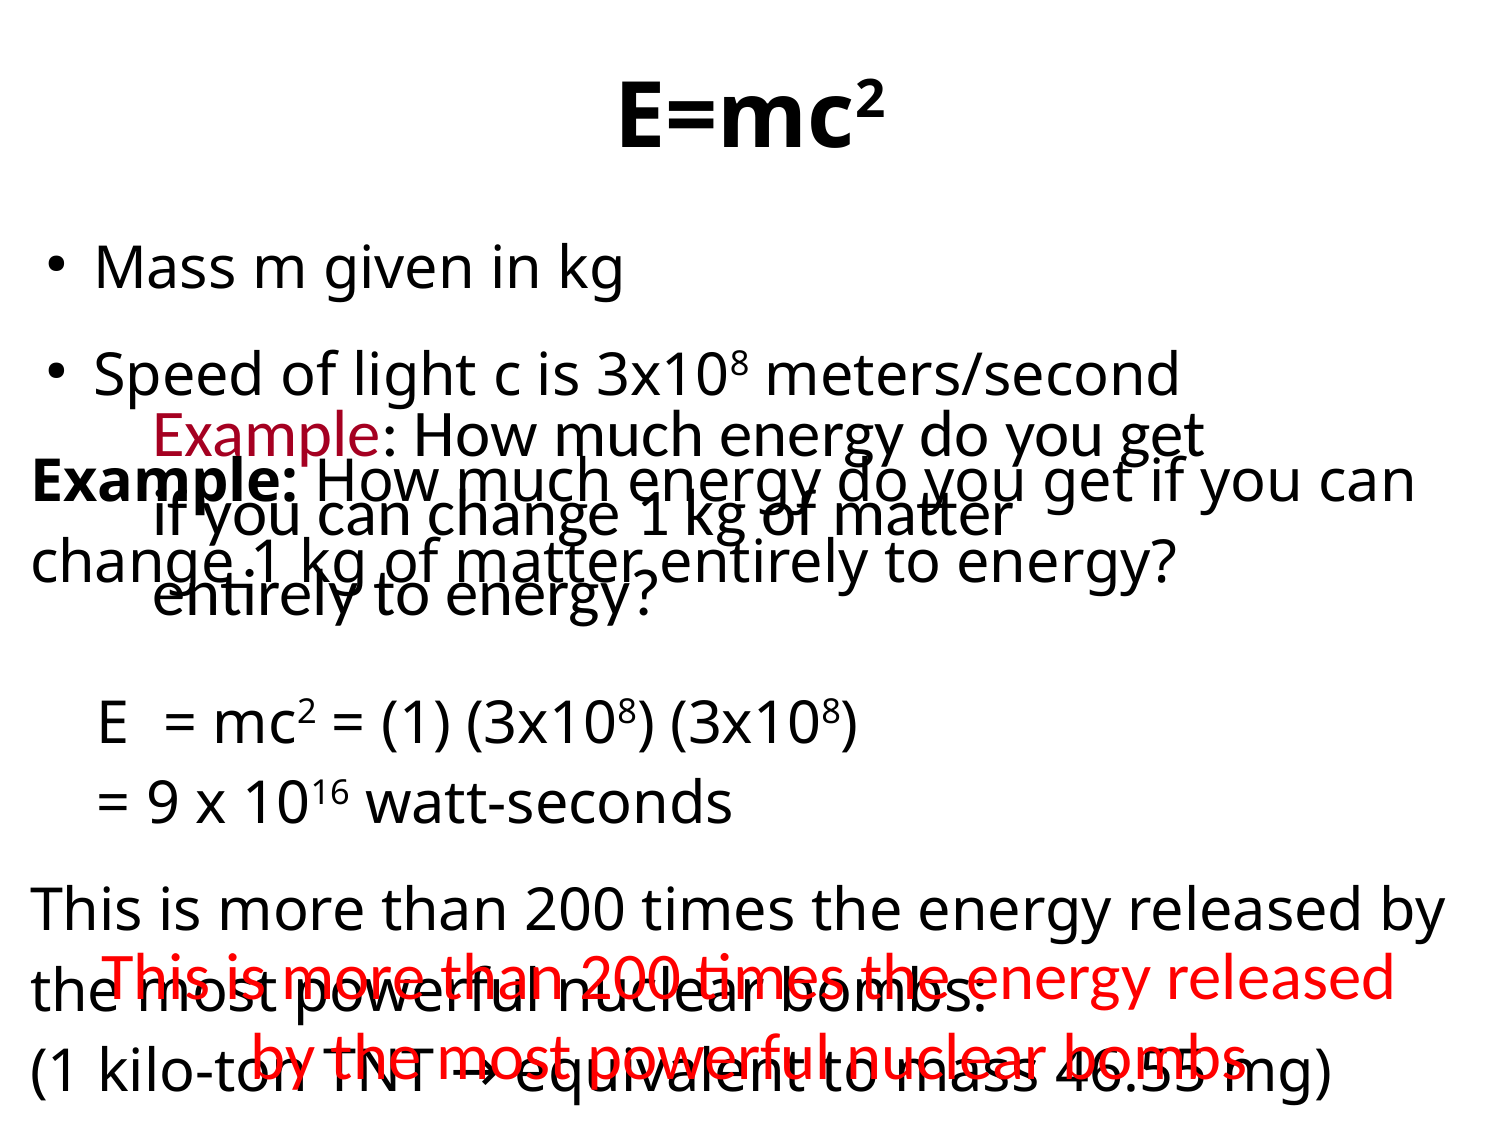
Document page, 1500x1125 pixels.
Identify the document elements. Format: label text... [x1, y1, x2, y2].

title E=mc2 [30, 58, 1471, 167]
list Mass m given in kg Speed of light c is 3x108 meters/second Example: How much energy do you get if you can change 1 kg of matter entirely to energy? E = mc2 = (1) (3x108) (3x108) = 9 x 1016 watt-seconds This is more than 200 times the energy released by the most powerful nuclear bombs: (1 kilo-ton TNT → equivalent to mass 46.55 mg) [30, 224, 1471, 1125]
text_box This is more than 200 times the energy released by the most powerful nuclear bombs [66, 925, 1433, 1101]
text_box Example: How much energy do you get if you can change 1 kg of matter entirely to energy? [137, 381, 1225, 637]
